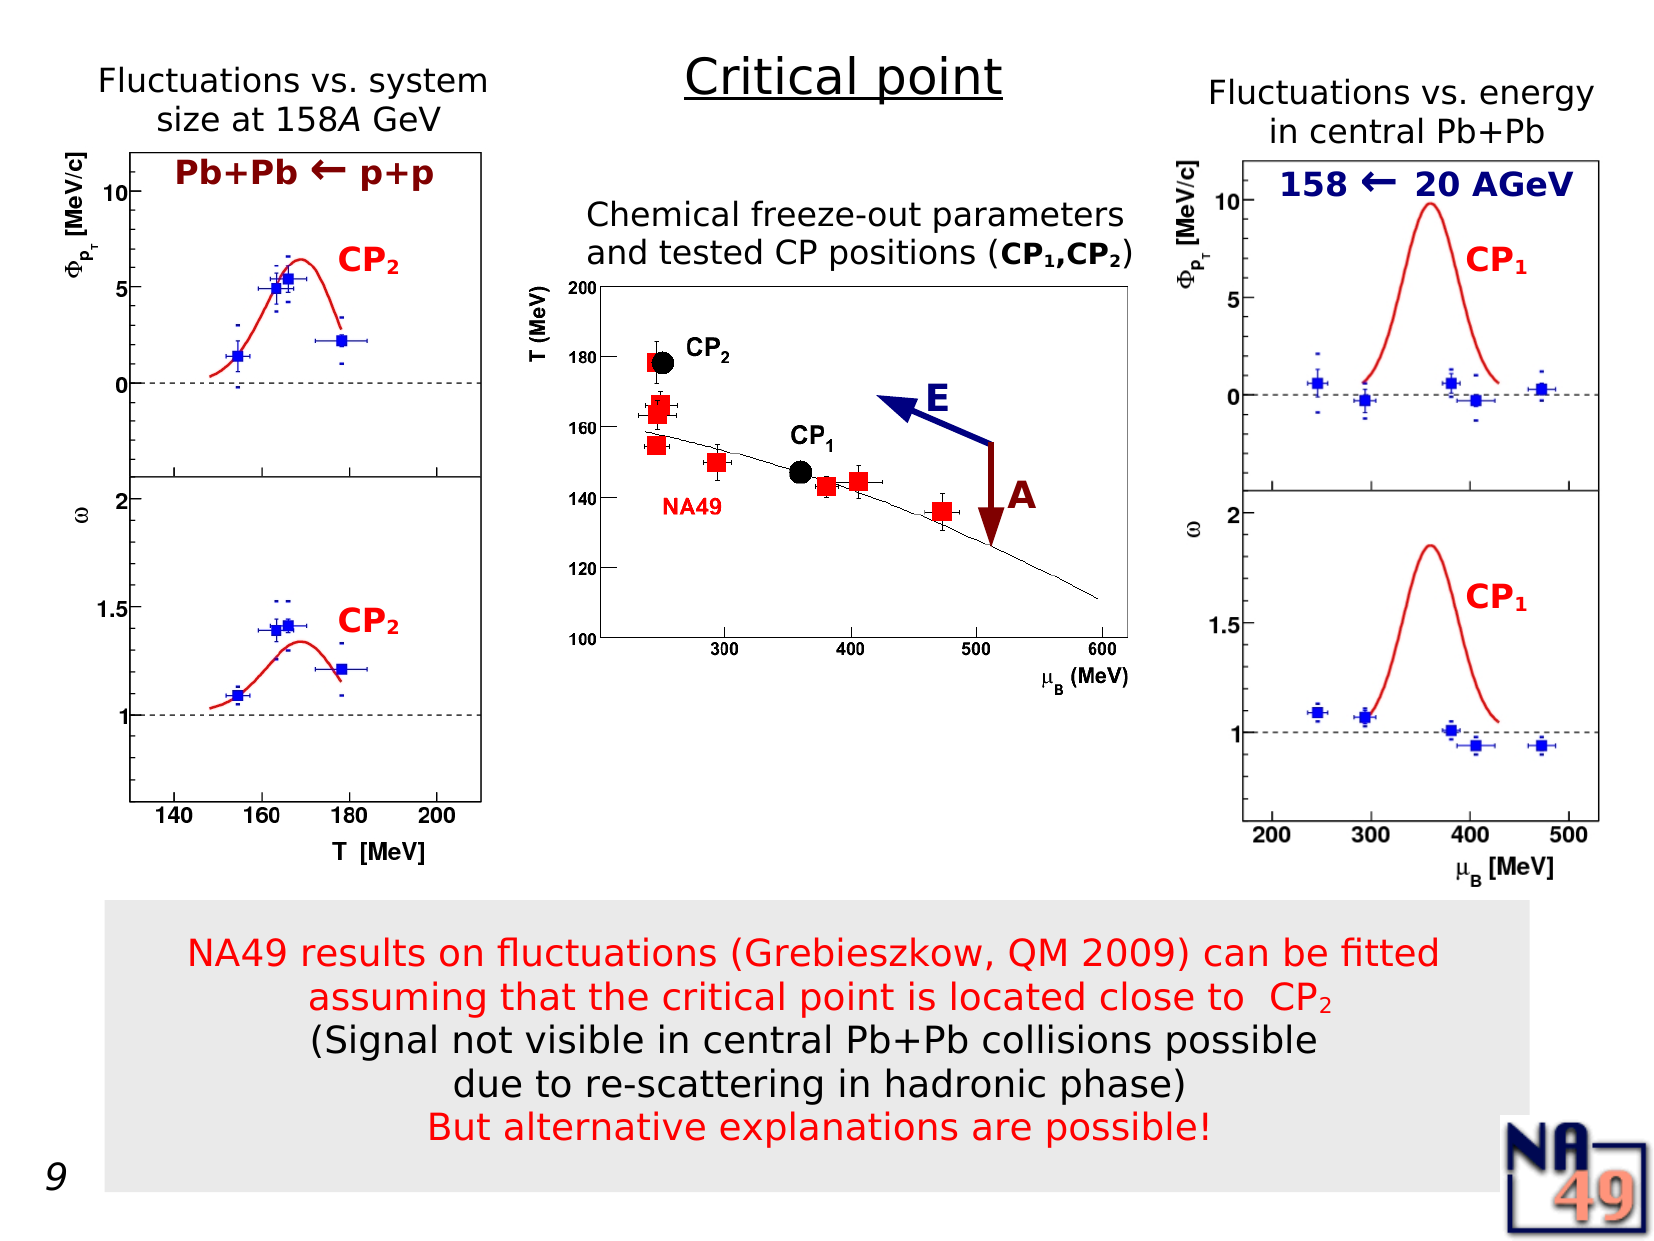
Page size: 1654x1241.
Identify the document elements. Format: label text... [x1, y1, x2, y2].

text_box E [924, 376, 973, 421]
text_box A [1007, 473, 1051, 527]
text_box Pb+Pb ← p+p [174, 142, 435, 196]
text_box CP2 [337, 240, 400, 291]
text_box CP1 [1465, 241, 1528, 291]
picture [53, 114, 504, 874]
text_box Chemical freeze-out parameters and tested CP positions (CP1,CP2) [586, 195, 1146, 282]
picture [519, 132, 1613, 895]
text_box [104, 900, 1530, 1193]
text_box 158 ← 20 AGeV [1278, 154, 1574, 208]
picture [1500, 1115, 1654, 1241]
text_box Critical point [684, 47, 1026, 115]
text_box Fluctuations vs. system size at 158A GeV [97, 62, 501, 140]
text_box CP1 [1465, 577, 1528, 627]
text_box NA49 results on fluctuations (Grebieszkow, QM 2009) can be fitted assuming that the critical point is located close to CP2 (Signal not visible in central Pb+Pb collisions possible due to re-scattering in hadronic phase) But alternative explanations are possible! [186, 931, 1454, 1162]
text_box Fluctuations vs. energy in central Pb+Pb [1207, 74, 1607, 152]
text_box CP2 [337, 601, 400, 651]
